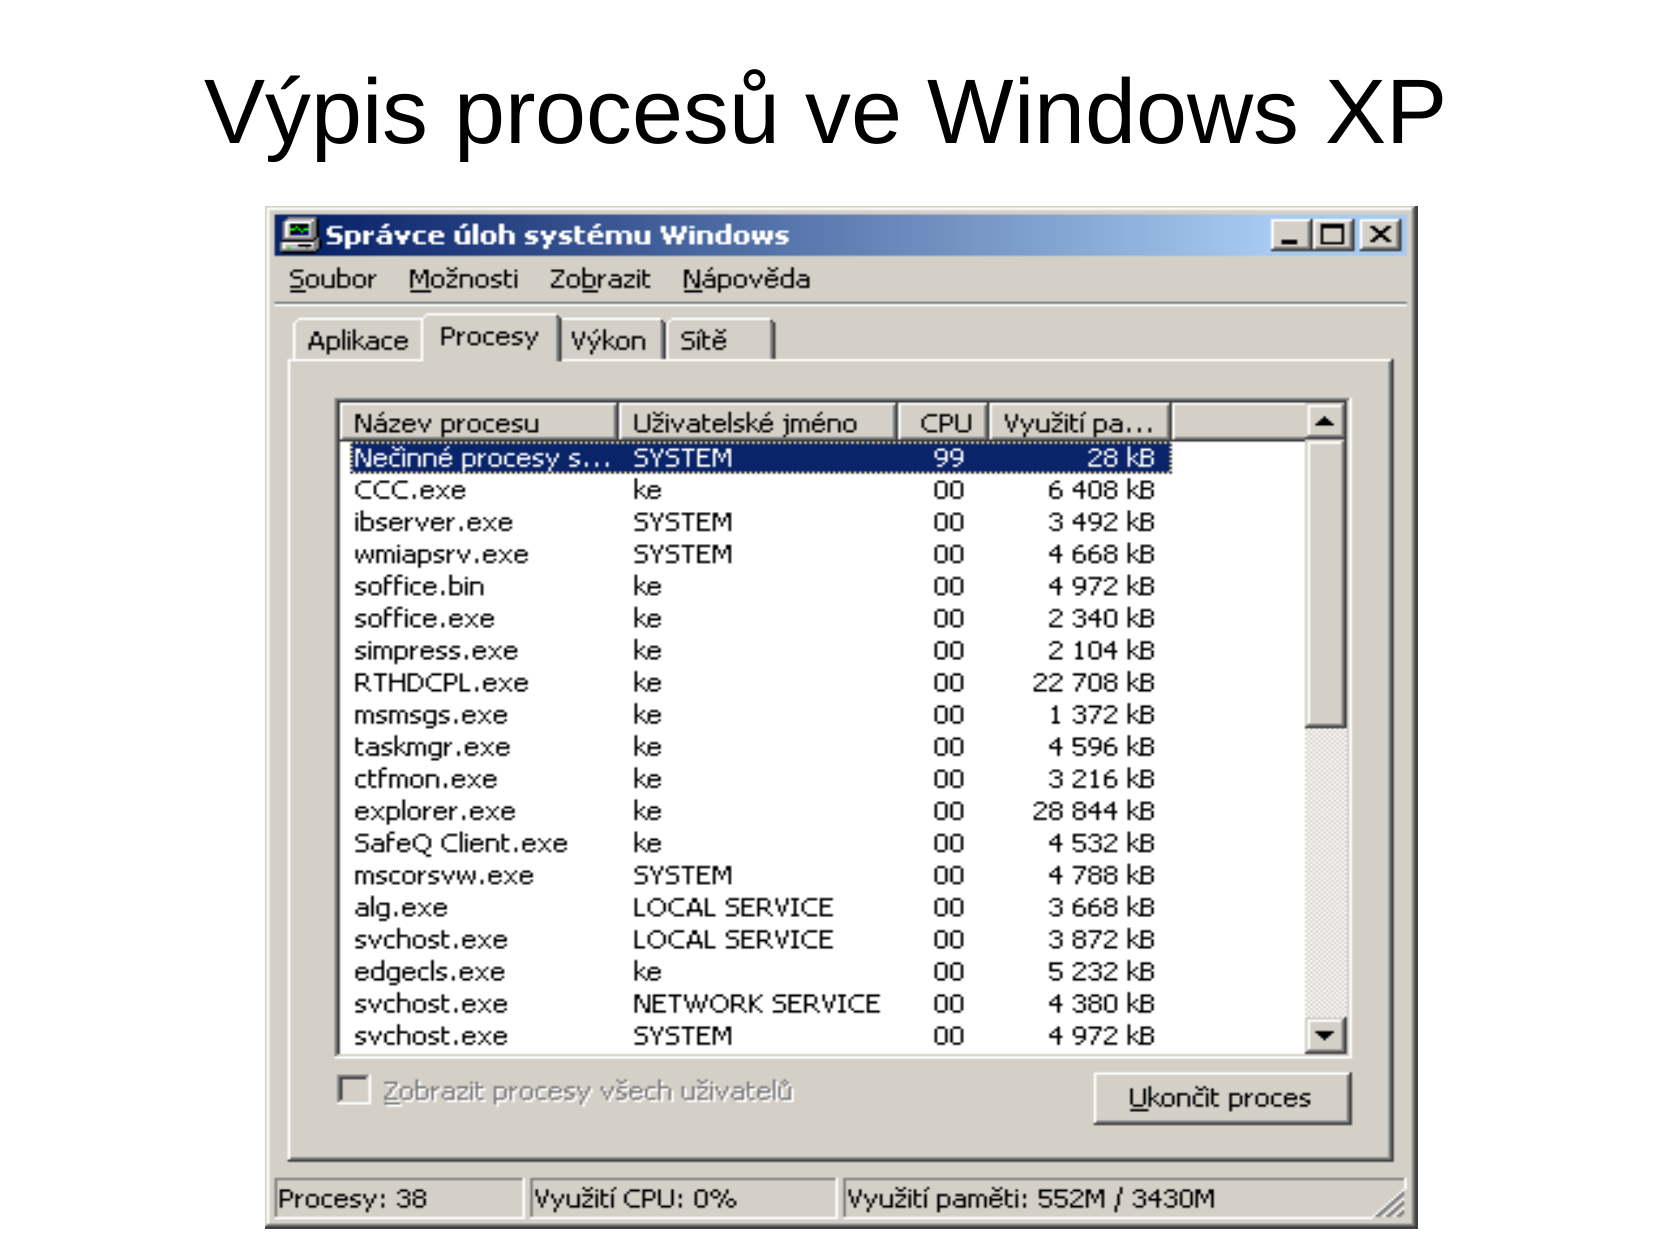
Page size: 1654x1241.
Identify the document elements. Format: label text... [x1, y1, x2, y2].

title Výpis procesů ve Windows XP [82, 8, 1571, 216]
picture [265, 206, 1418, 1229]
